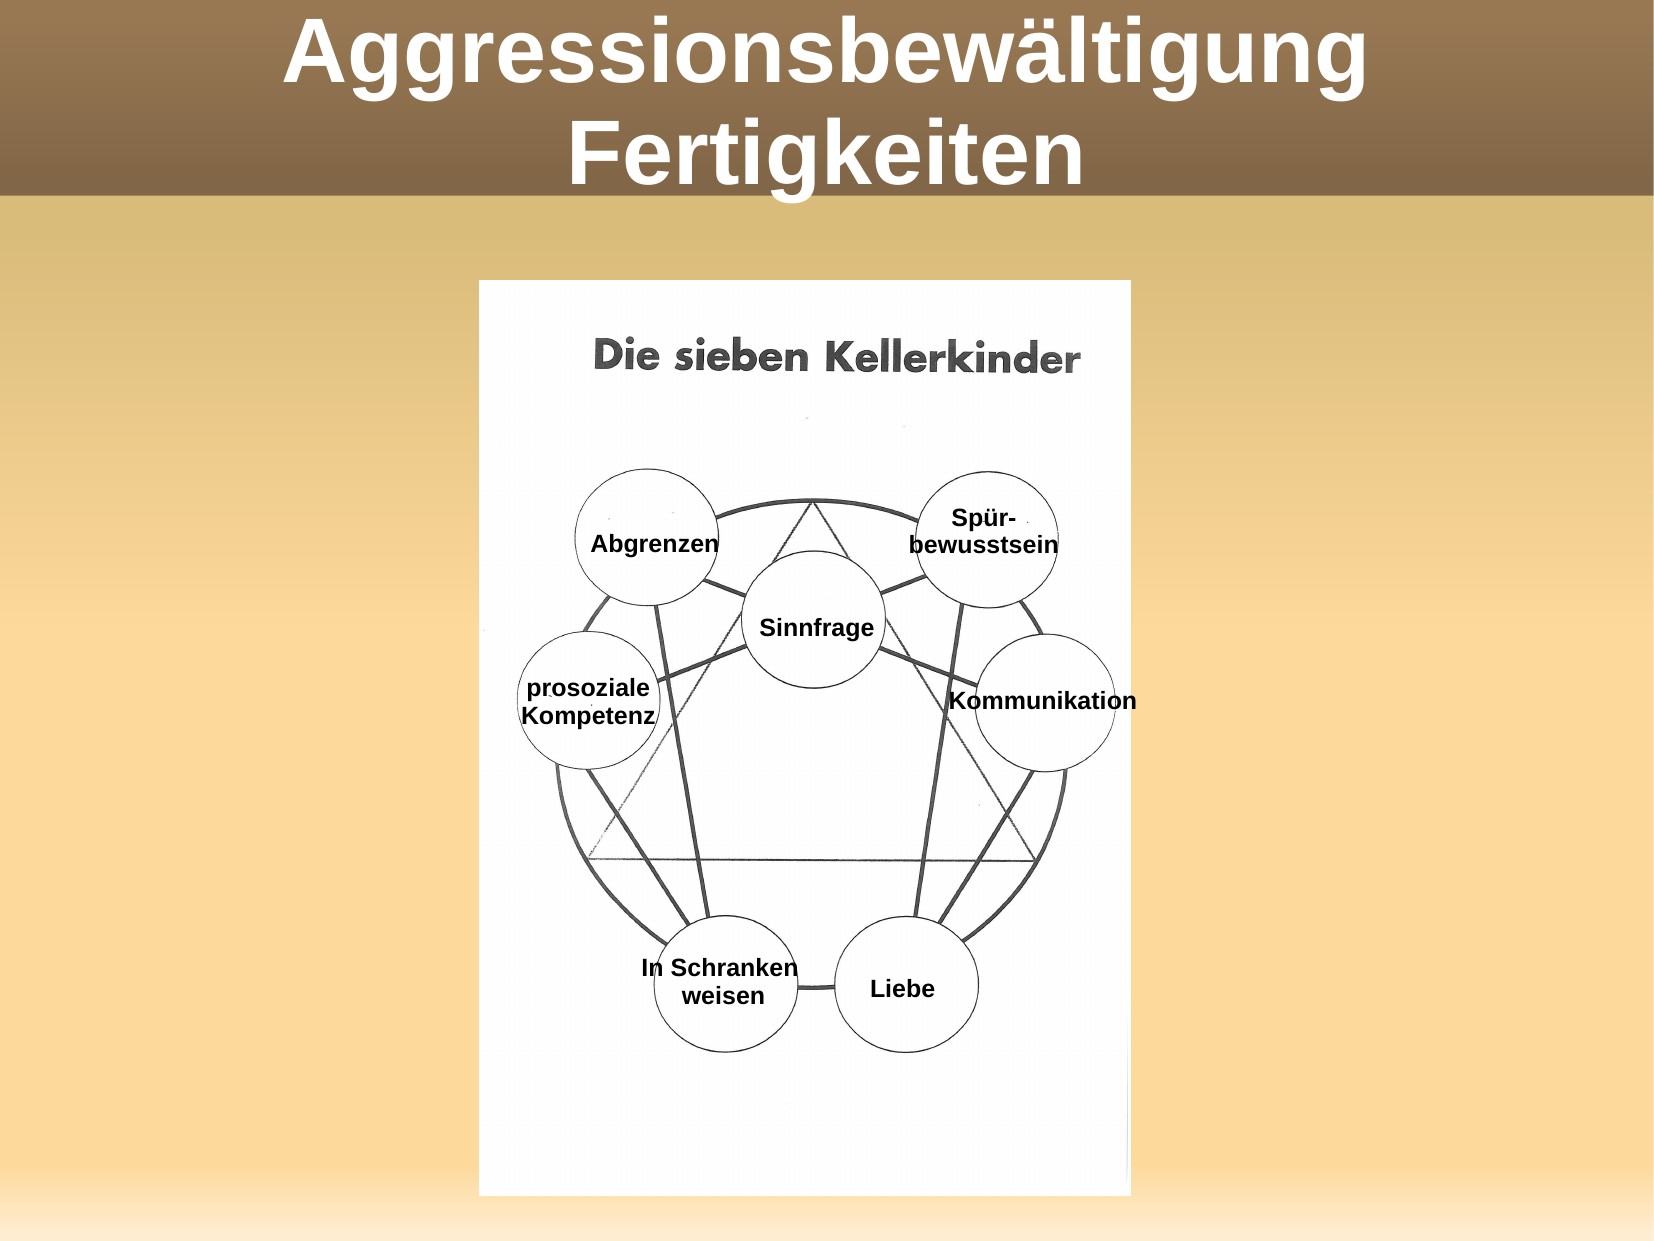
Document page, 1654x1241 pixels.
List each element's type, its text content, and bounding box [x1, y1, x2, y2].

title Spür- bewusstsein [841, 486, 1127, 576]
title Liebe [760, 944, 1046, 1034]
picture [0, 0, 1654, 1241]
title Aggressionsbewältigung Fertigkeiten [82, 0, 1571, 307]
title Kommunikation [900, 656, 1186, 746]
title Abgrenzen [512, 499, 798, 589]
title prosoziale Kompetenz [445, 656, 731, 746]
title In Schranken weisen [581, 937, 867, 1027]
title Sinnfrage [674, 583, 960, 673]
